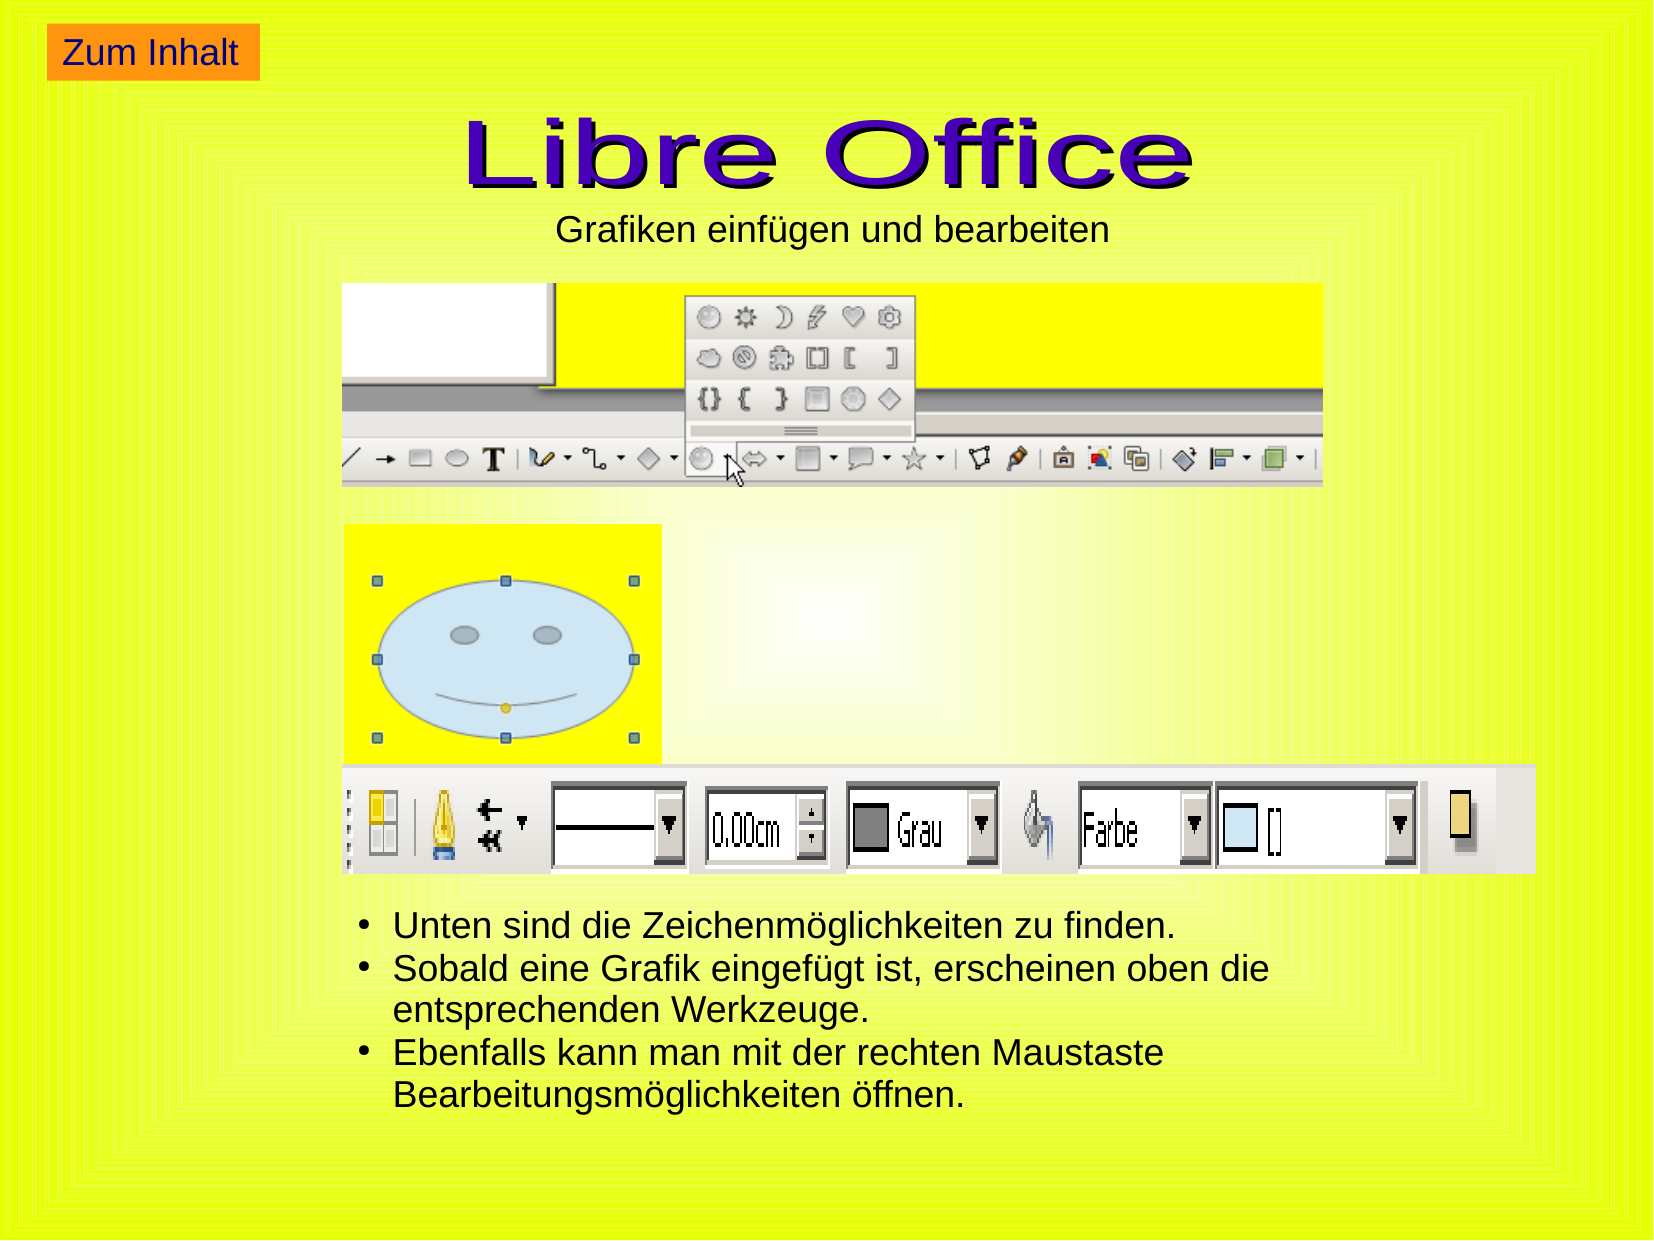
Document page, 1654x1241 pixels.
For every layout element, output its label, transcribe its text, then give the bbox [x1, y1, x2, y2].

title Libre Office [82, 49, 1571, 257]
picture [342, 283, 1323, 487]
text_box Zum Inhalt [47, 23, 260, 81]
picture [342, 524, 1536, 875]
text_box Grafiken einfügen und bearbeiten [460, 201, 1205, 259]
text_box Unten sind die Zeichenmöglichkeiten zu finden. Sobald eine Grafik eingefügt ist, erscheinen oben die entsprechenden Werkzeuge. Ebenfalls kann man mit der rechten Maustaste Bearbeitungsmöglichkeiten öffnen. [342, 897, 1548, 1123]
